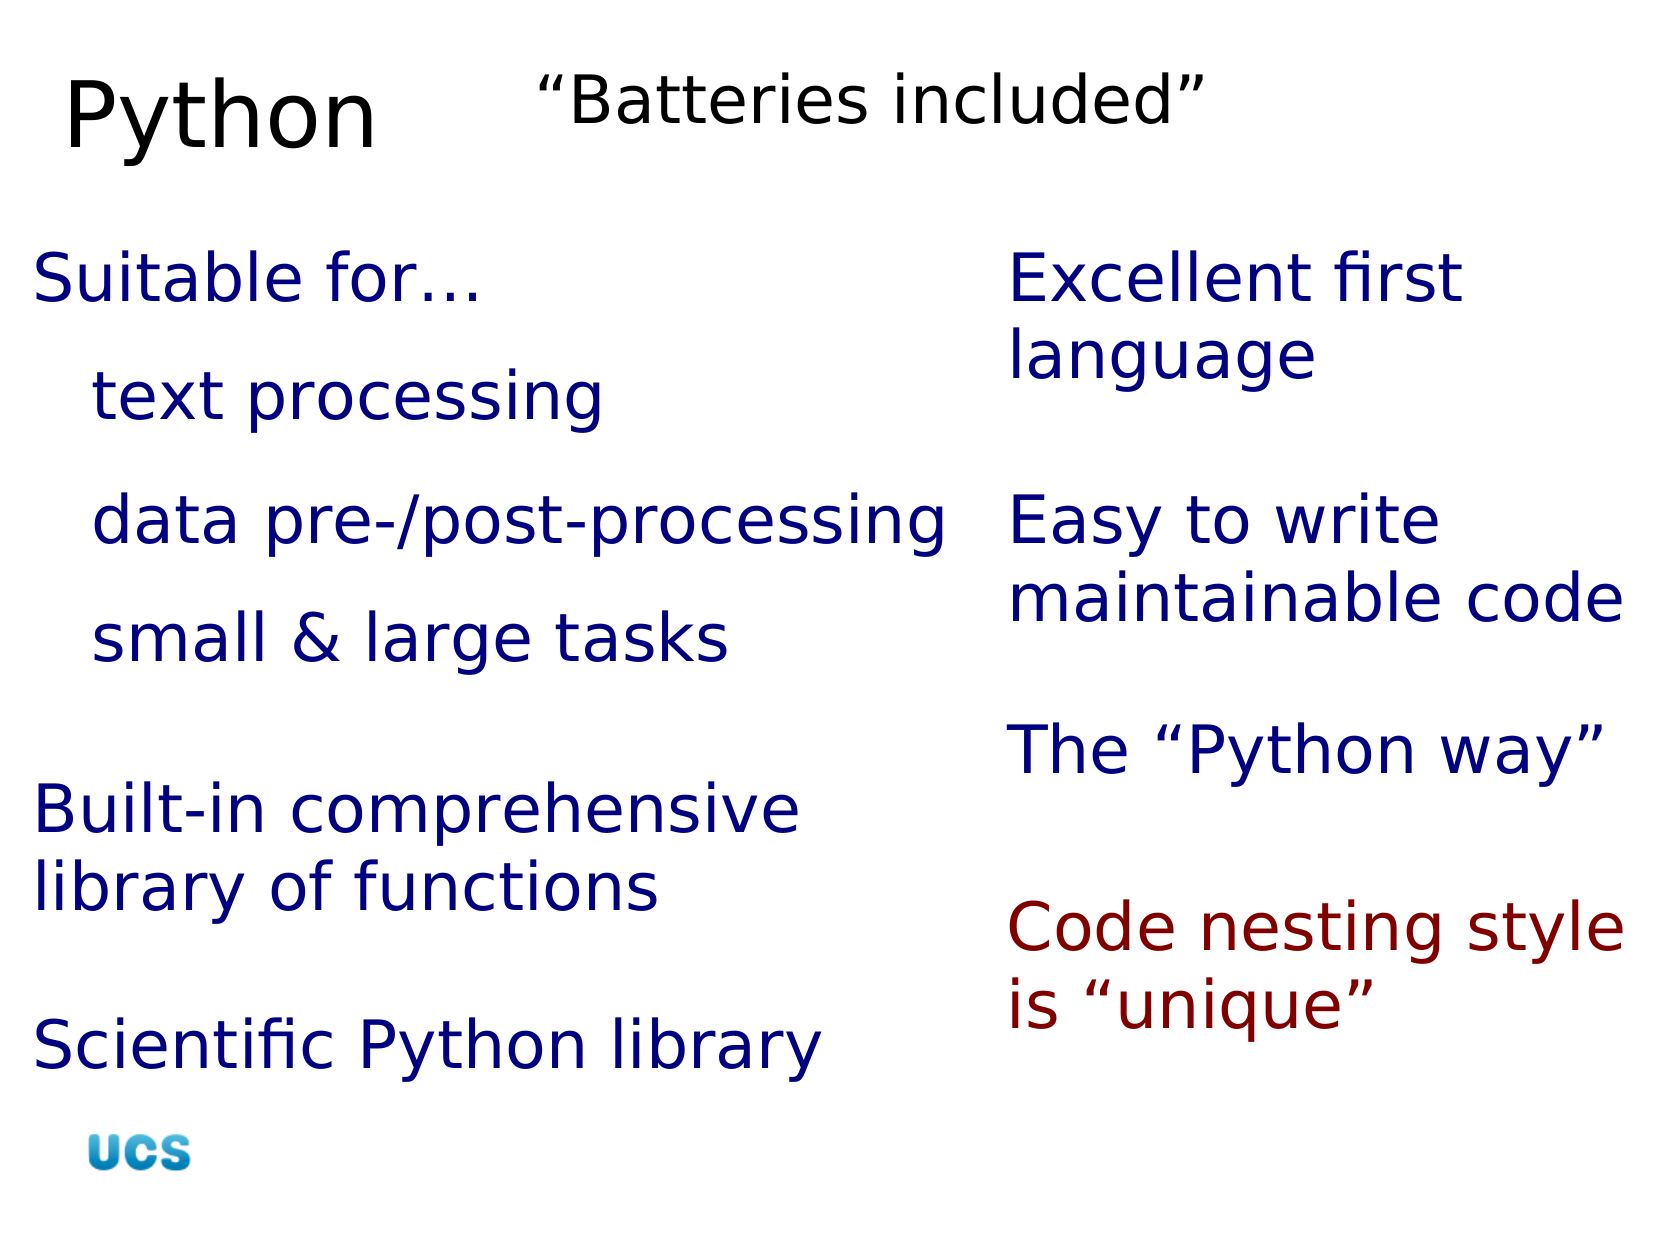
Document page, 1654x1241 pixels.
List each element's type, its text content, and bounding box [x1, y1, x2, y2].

picture [88, 1133, 191, 1172]
text_box The “Python way” [1004, 708, 1612, 793]
text_box small & large tasks [88, 596, 734, 681]
text_box Code nesting style is “unique” [1003, 885, 1631, 1048]
text_box Scientific Python library [29, 1003, 829, 1088]
text_box text processing [88, 354, 610, 439]
text_box Python [59, 59, 384, 173]
text_box Excellent first language [1004, 236, 1468, 398]
text_box Suitable for… [29, 236, 488, 320]
text_box Easy to write maintainable code [1004, 478, 1630, 640]
text_box Built-in comprehensive library of functions [29, 767, 806, 930]
text_box data pre-/post-processing [88, 478, 953, 563]
text_box “Batteries included” [531, 59, 1214, 143]
